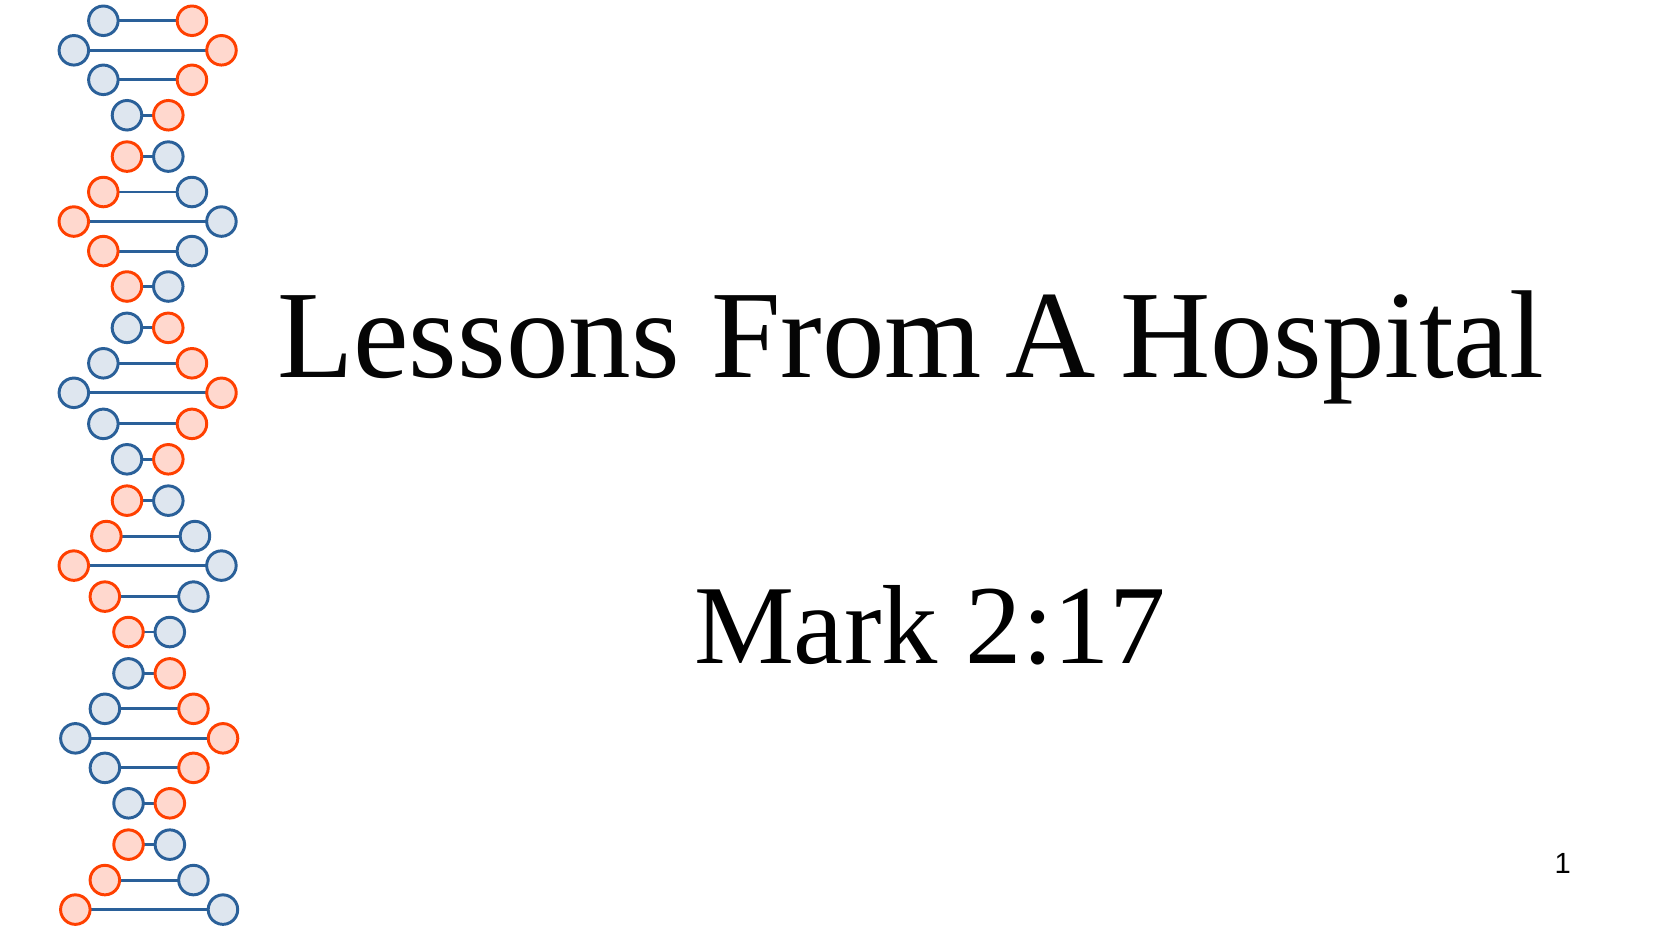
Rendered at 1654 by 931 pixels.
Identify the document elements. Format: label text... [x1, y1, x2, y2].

title Lessons From A Hospital [262, 258, 1592, 413]
subtitle Mark 2:17 [265, 487, 1595, 764]
